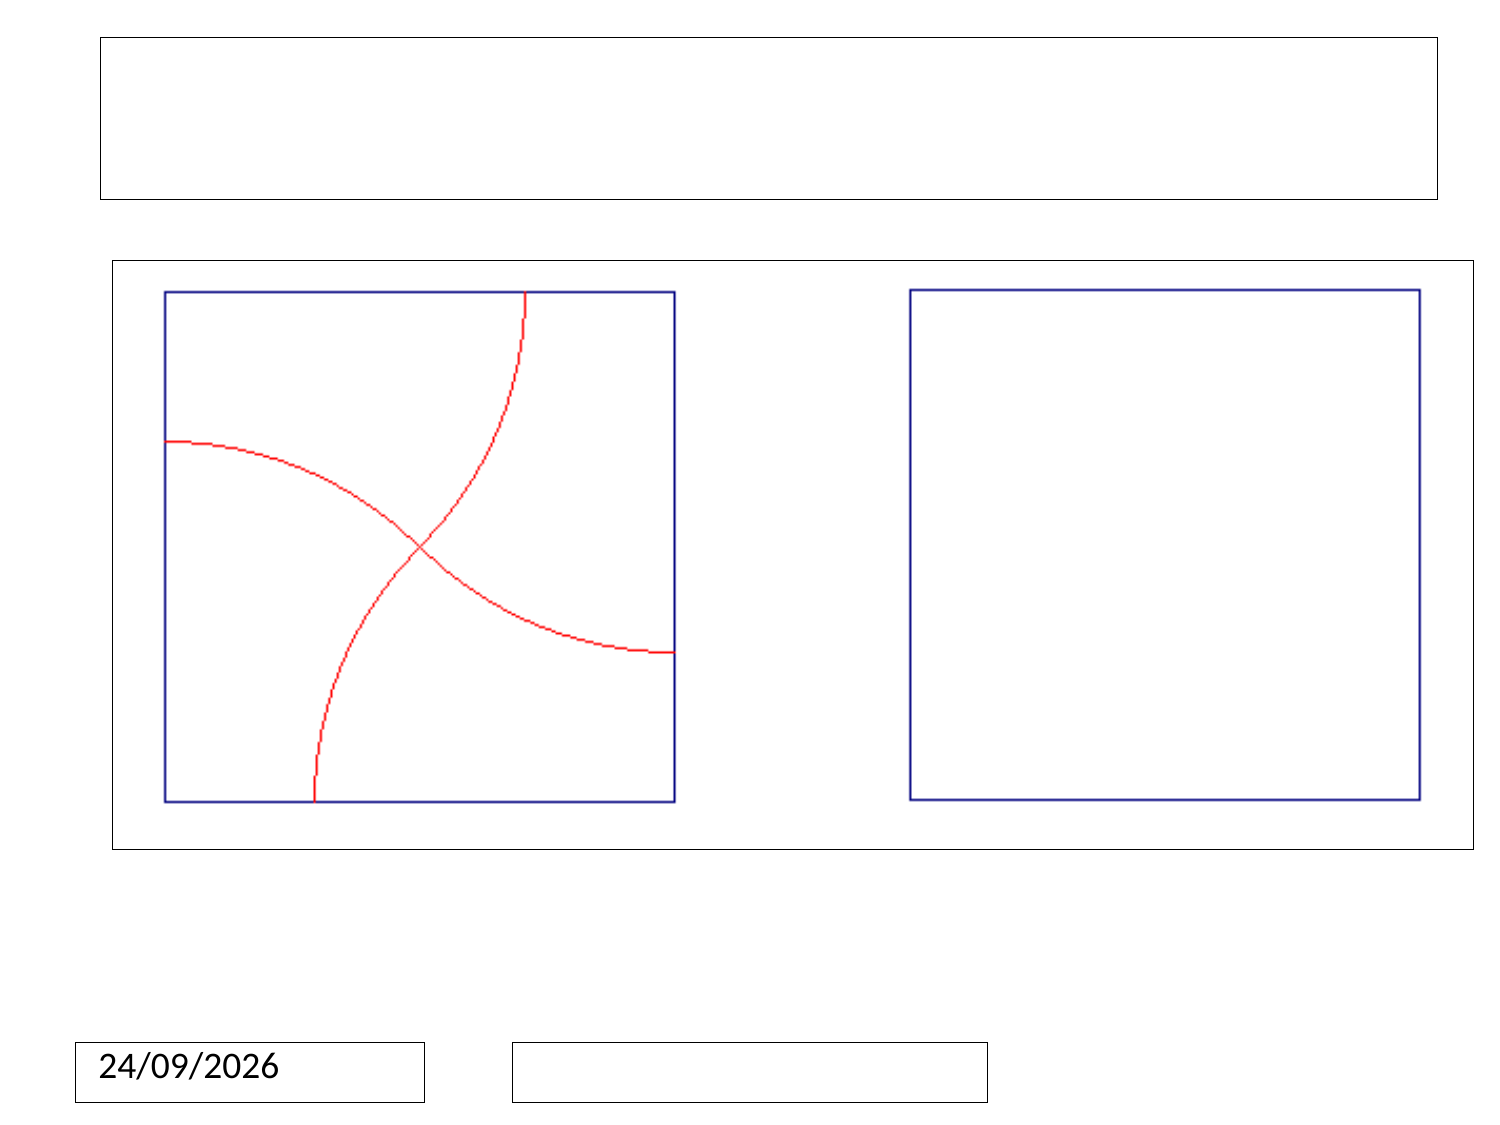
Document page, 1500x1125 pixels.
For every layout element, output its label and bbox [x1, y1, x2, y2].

picture [112, 260, 1474, 850]
title [100, 37, 1438, 200]
